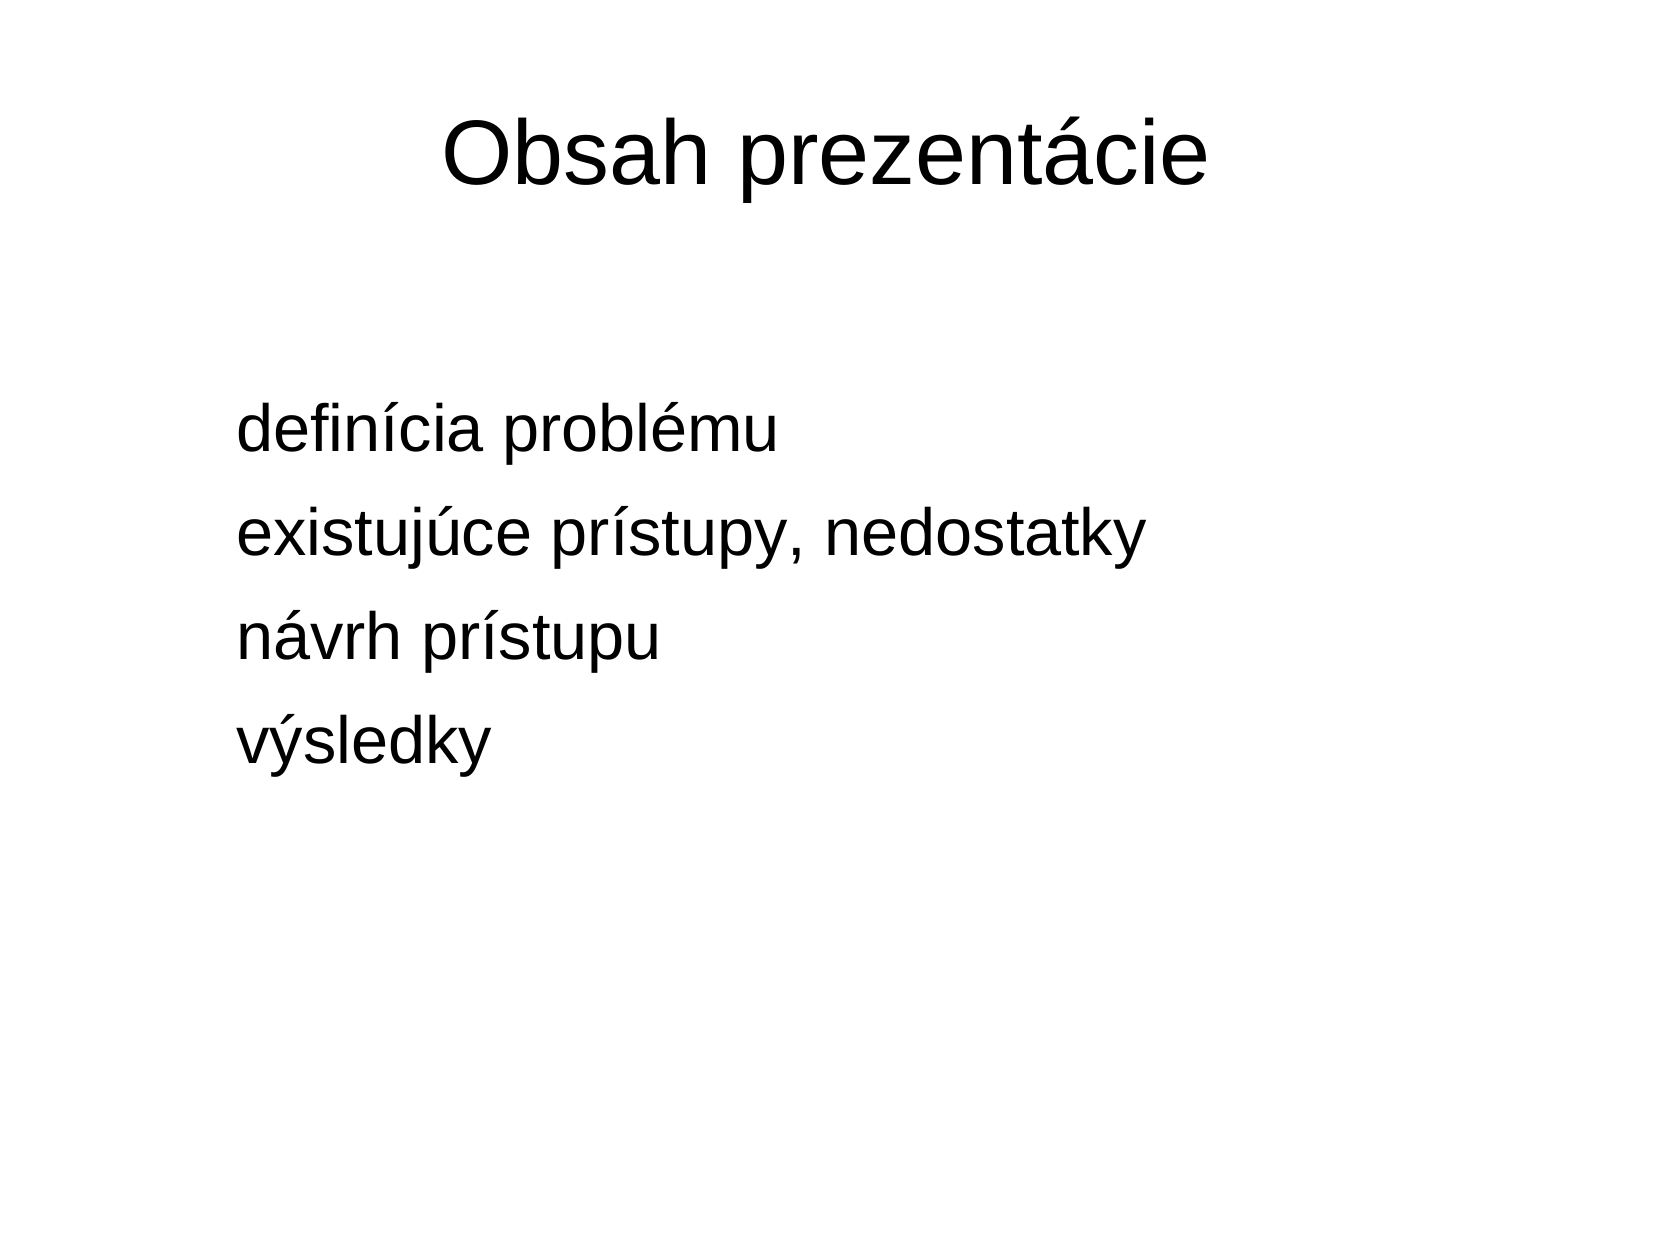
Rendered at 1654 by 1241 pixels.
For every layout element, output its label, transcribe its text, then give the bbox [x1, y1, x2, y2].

title Obsah prezentácie [82, 49, 1571, 257]
list definícia problému existujúce prístupy, nedostatky návrh prístupu výsledky [218, 390, 1654, 869]
